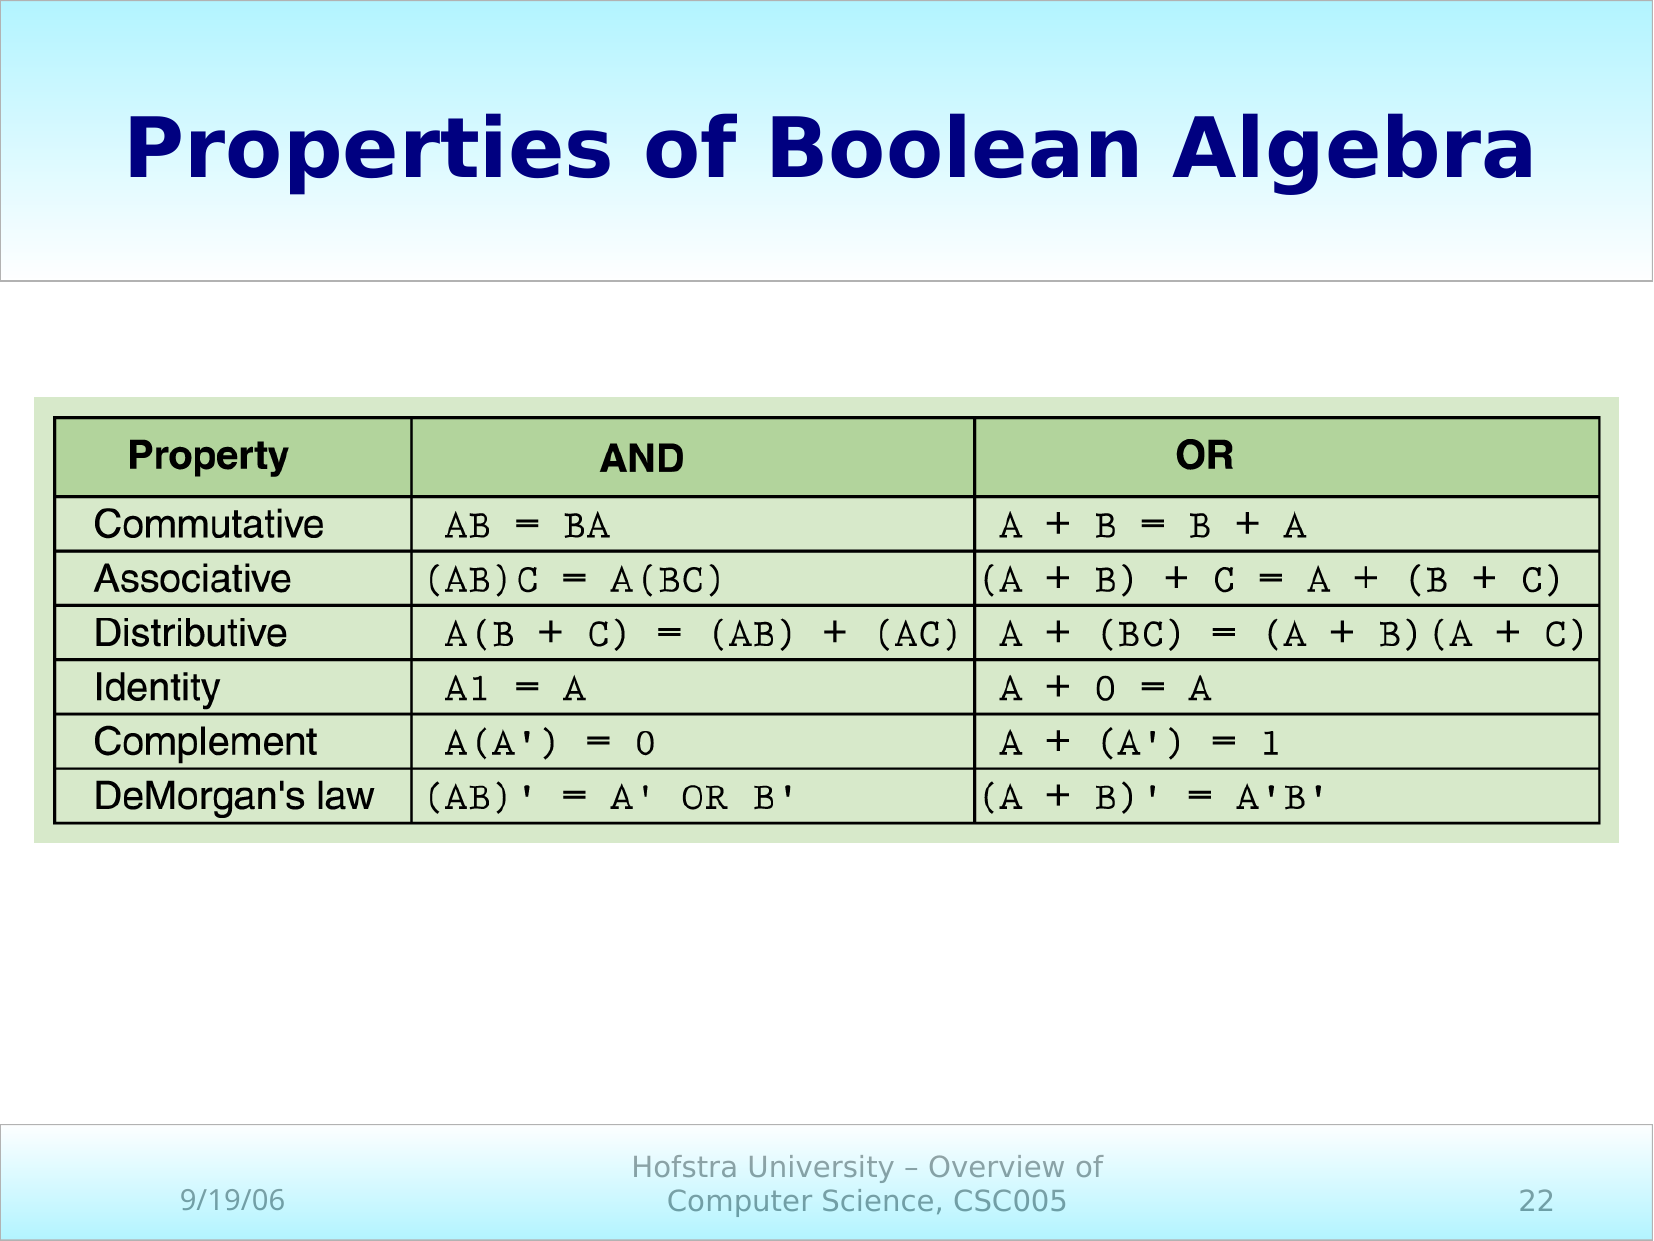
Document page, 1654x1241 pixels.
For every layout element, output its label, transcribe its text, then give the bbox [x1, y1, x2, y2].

title Properties of Boolean Algebra [63, 14, 1600, 283]
picture [34, 397, 1619, 843]
